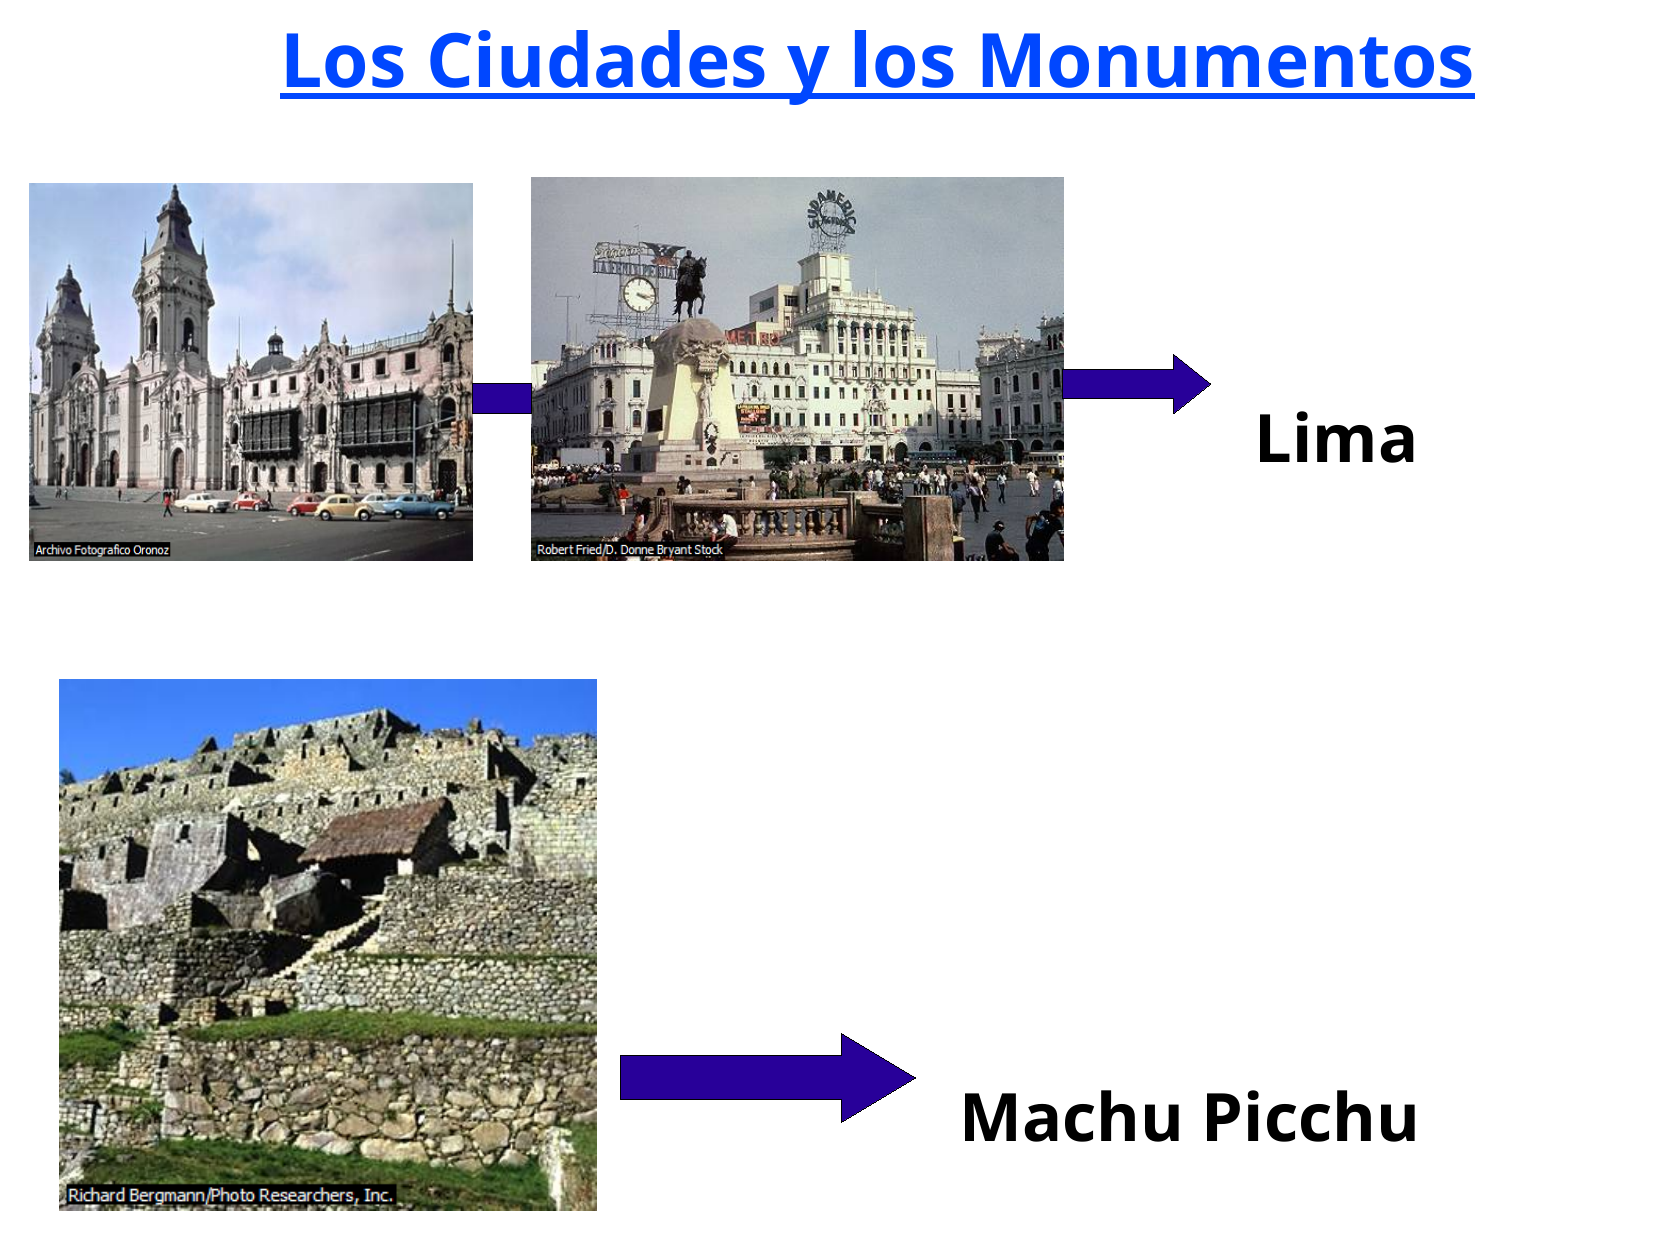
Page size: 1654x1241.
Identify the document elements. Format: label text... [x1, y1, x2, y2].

picture [531, 177, 1064, 562]
picture [29, 183, 473, 562]
text_box [620, 1033, 916, 1123]
picture [59, 679, 597, 1211]
text_box Lima [1240, 383, 1415, 492]
text_box Los Ciudades y los Monumentos [265, 0, 1431, 120]
text_box [1062, 354, 1211, 414]
text_box Machu Picchu [944, 1062, 1425, 1171]
text_box [472, 383, 532, 414]
